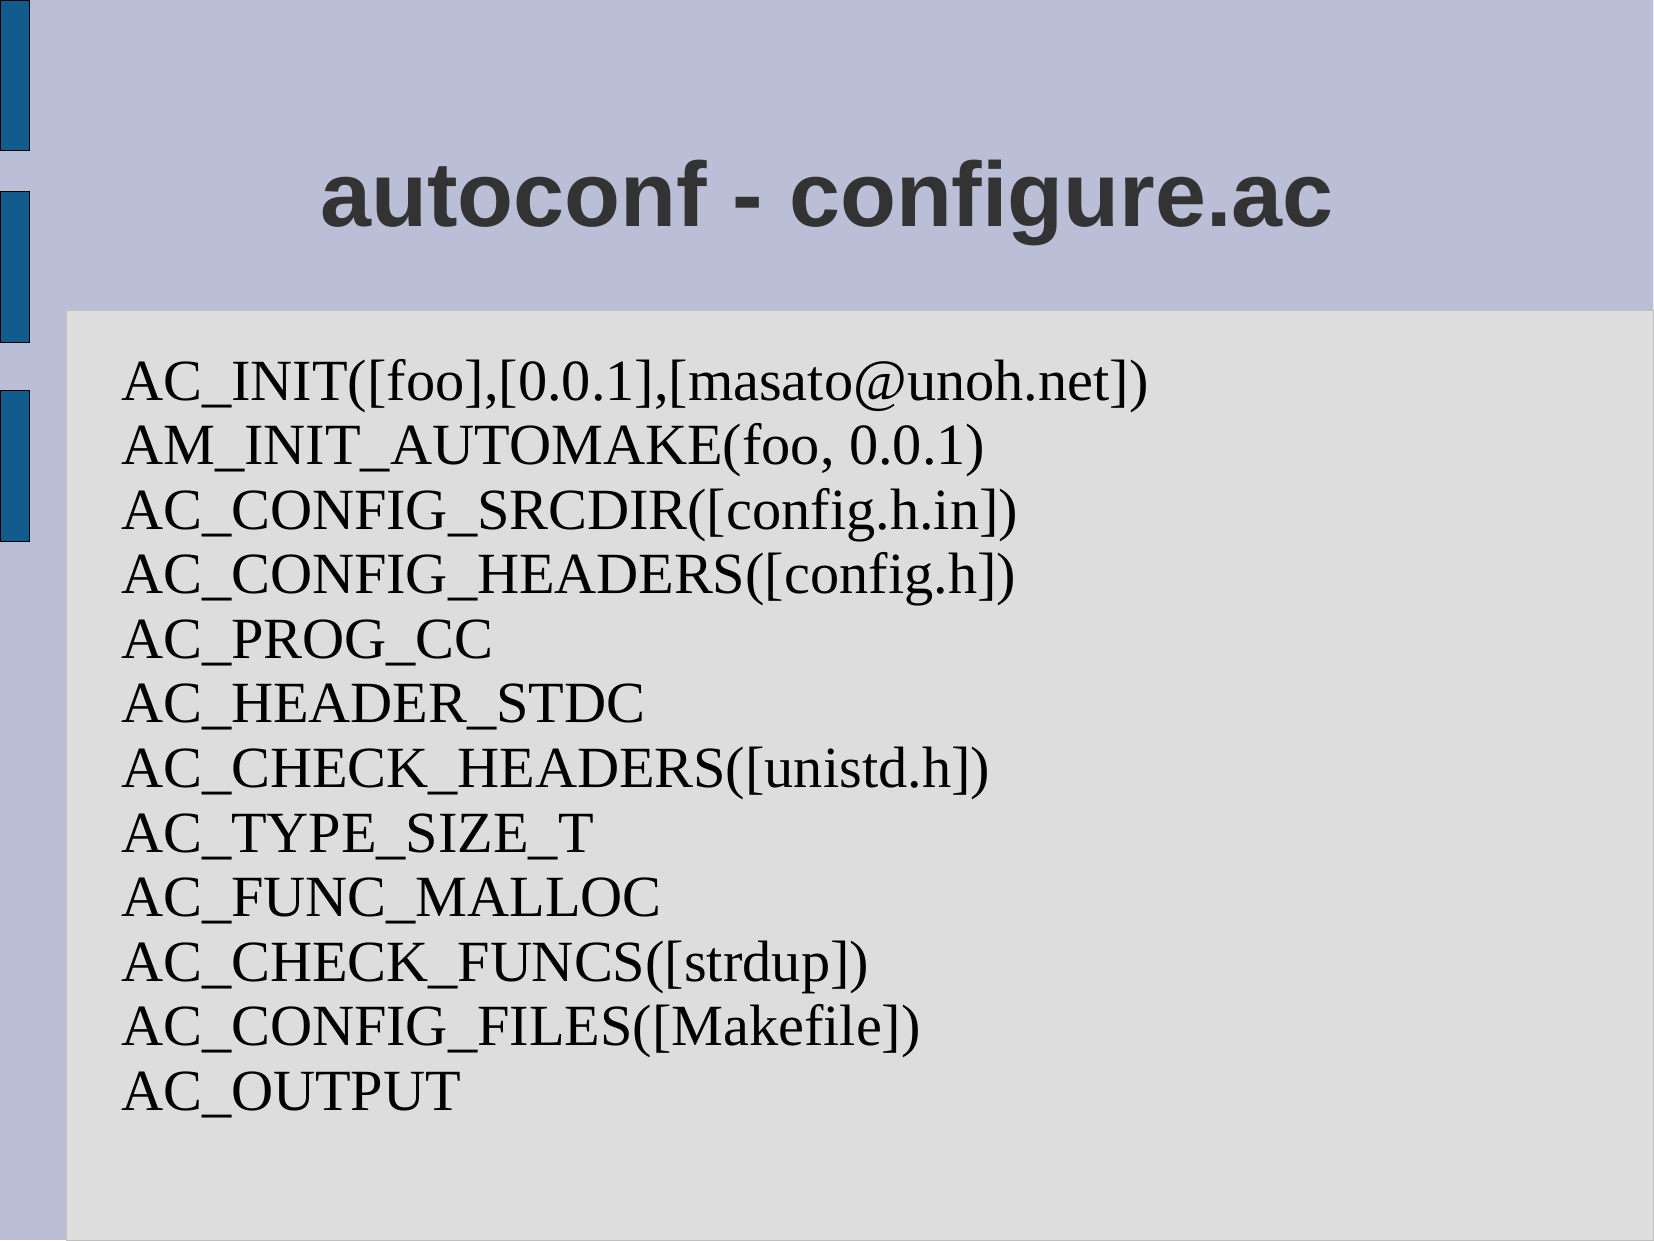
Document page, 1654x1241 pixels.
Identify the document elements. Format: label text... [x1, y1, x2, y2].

subtitle AC_INIT([foo],[0.0.1],[masato@unoh.net]) AM_INIT_AUTOMAKE(foo, 0.0.1) AC_CONFIG_SRCDIR([config.h.in]) AC_CONFIG_HEADERS([config.h]) AC_PROG_CC AC_HEADER_STDC AC_CHECK_HEADERS([unistd.h]) AC_TYPE_SIZE_T AC_FUNC_MALLOC AC_CHECK_FUNCS([strdup]) AC_CONFIG_FILES([Makefile]) AC_OUTPUT [121, 345, 1534, 1126]
title autoconf - configure.ac [121, 91, 1534, 299]
